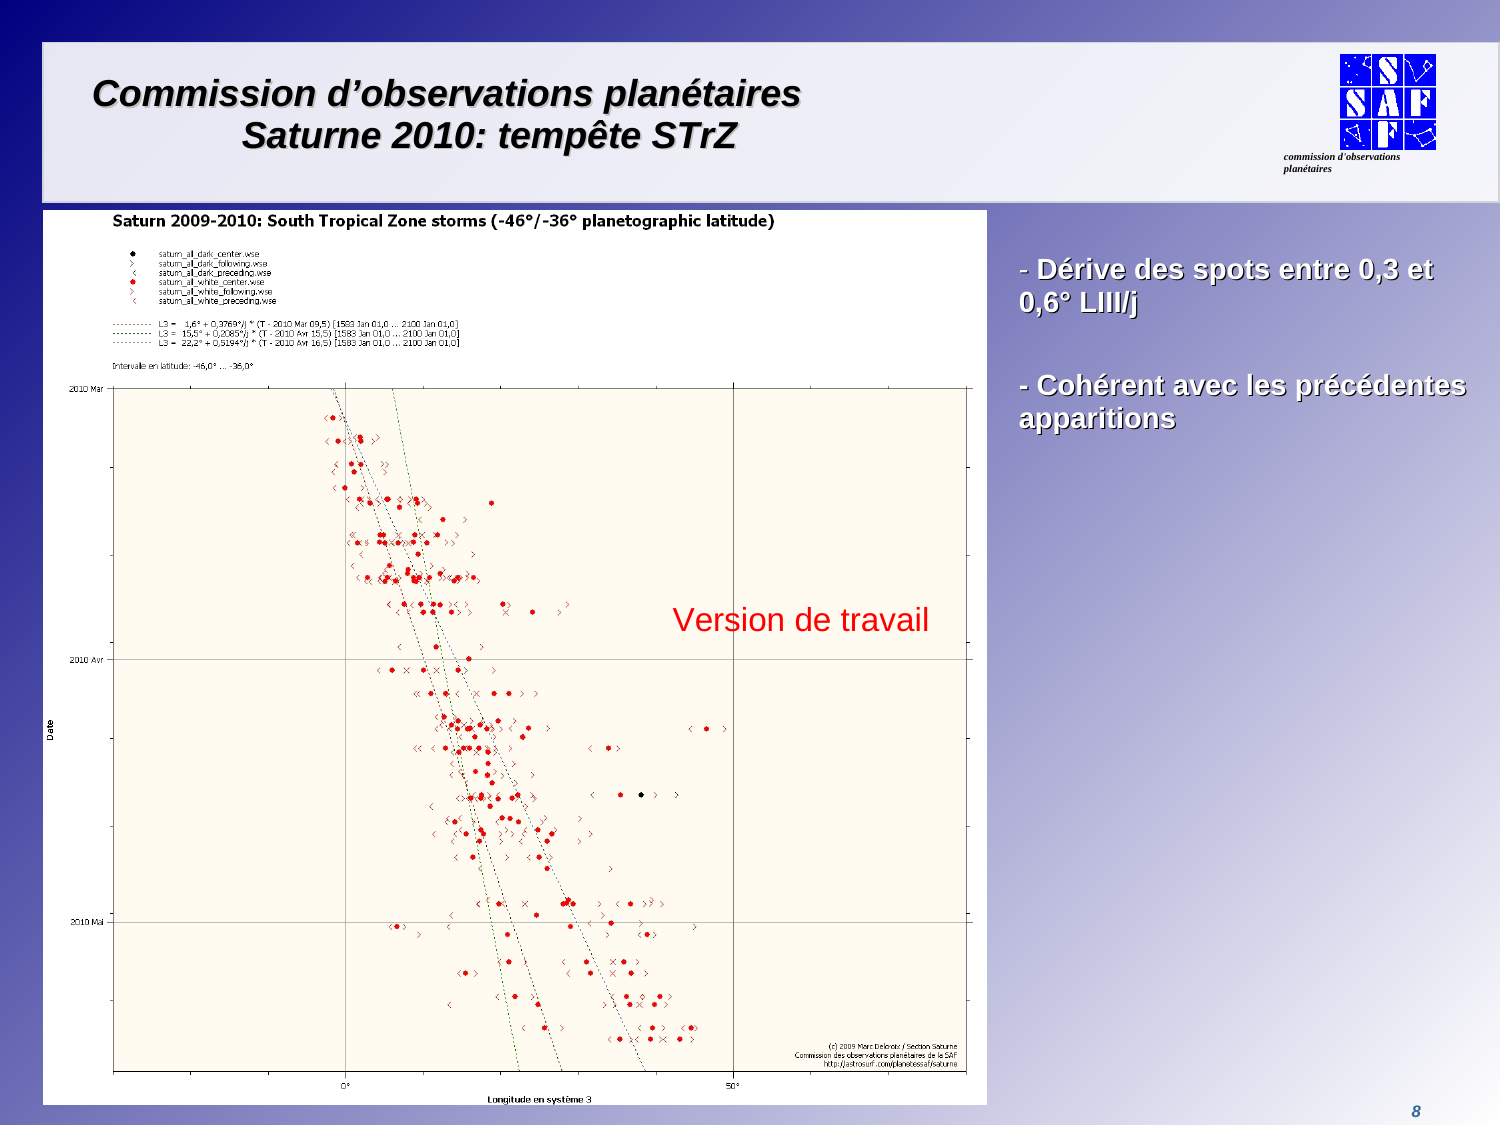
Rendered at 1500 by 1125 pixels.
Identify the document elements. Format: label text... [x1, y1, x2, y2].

picture [43, 210, 987, 1105]
picture [1340, 54, 1436, 150]
text_box Version de travail [657, 590, 945, 650]
text_box Commission d’observations planétaires Saturne 2010: tempête STrZ [76, 54, 1313, 173]
text_box - Dérive des spots entre 0,3 et 0,6° LIII/j - Cohérent avec les précédentes apparitions [1003, 206, 1500, 1063]
